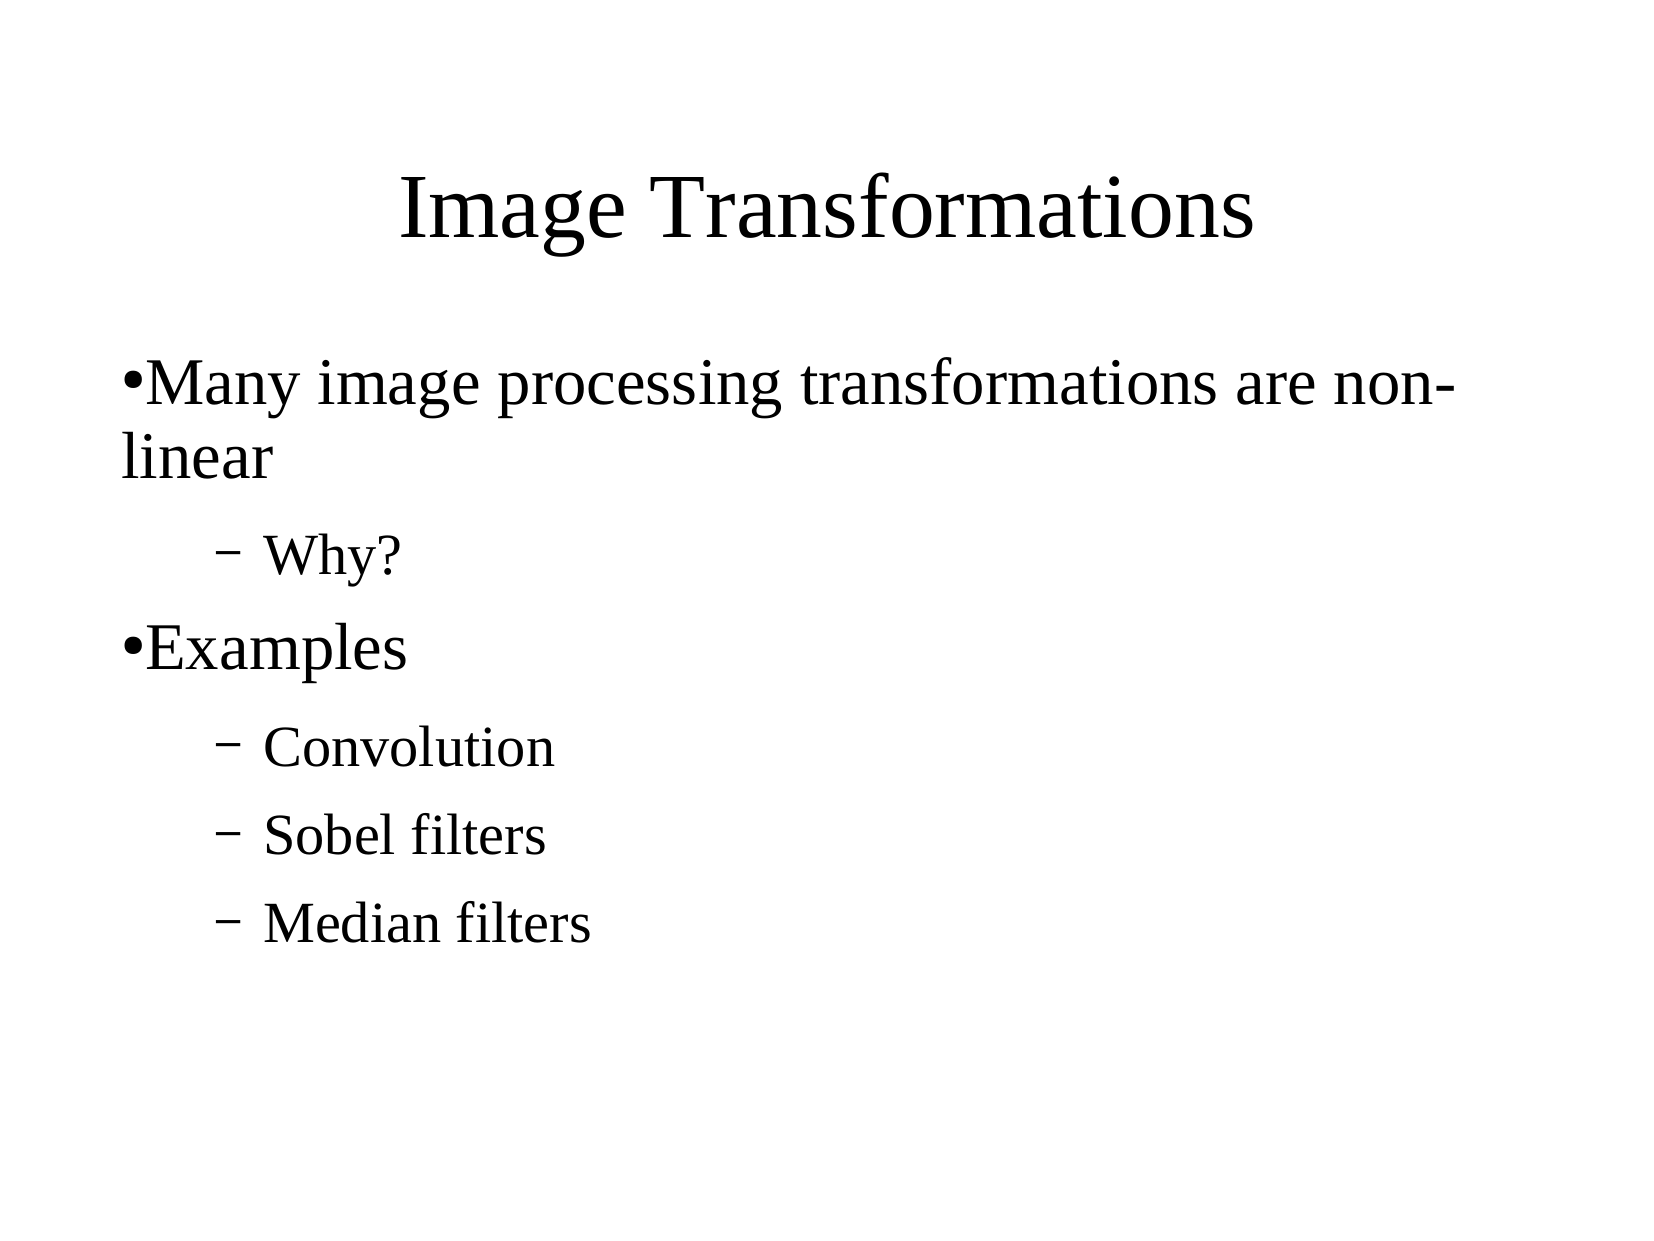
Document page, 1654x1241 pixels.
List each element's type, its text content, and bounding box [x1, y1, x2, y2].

list Many image processing transformations are non-linear Why? Examples Convolution Sobel filters Median filters [121, 344, 1534, 1127]
title Image Transformations [121, 102, 1534, 311]
